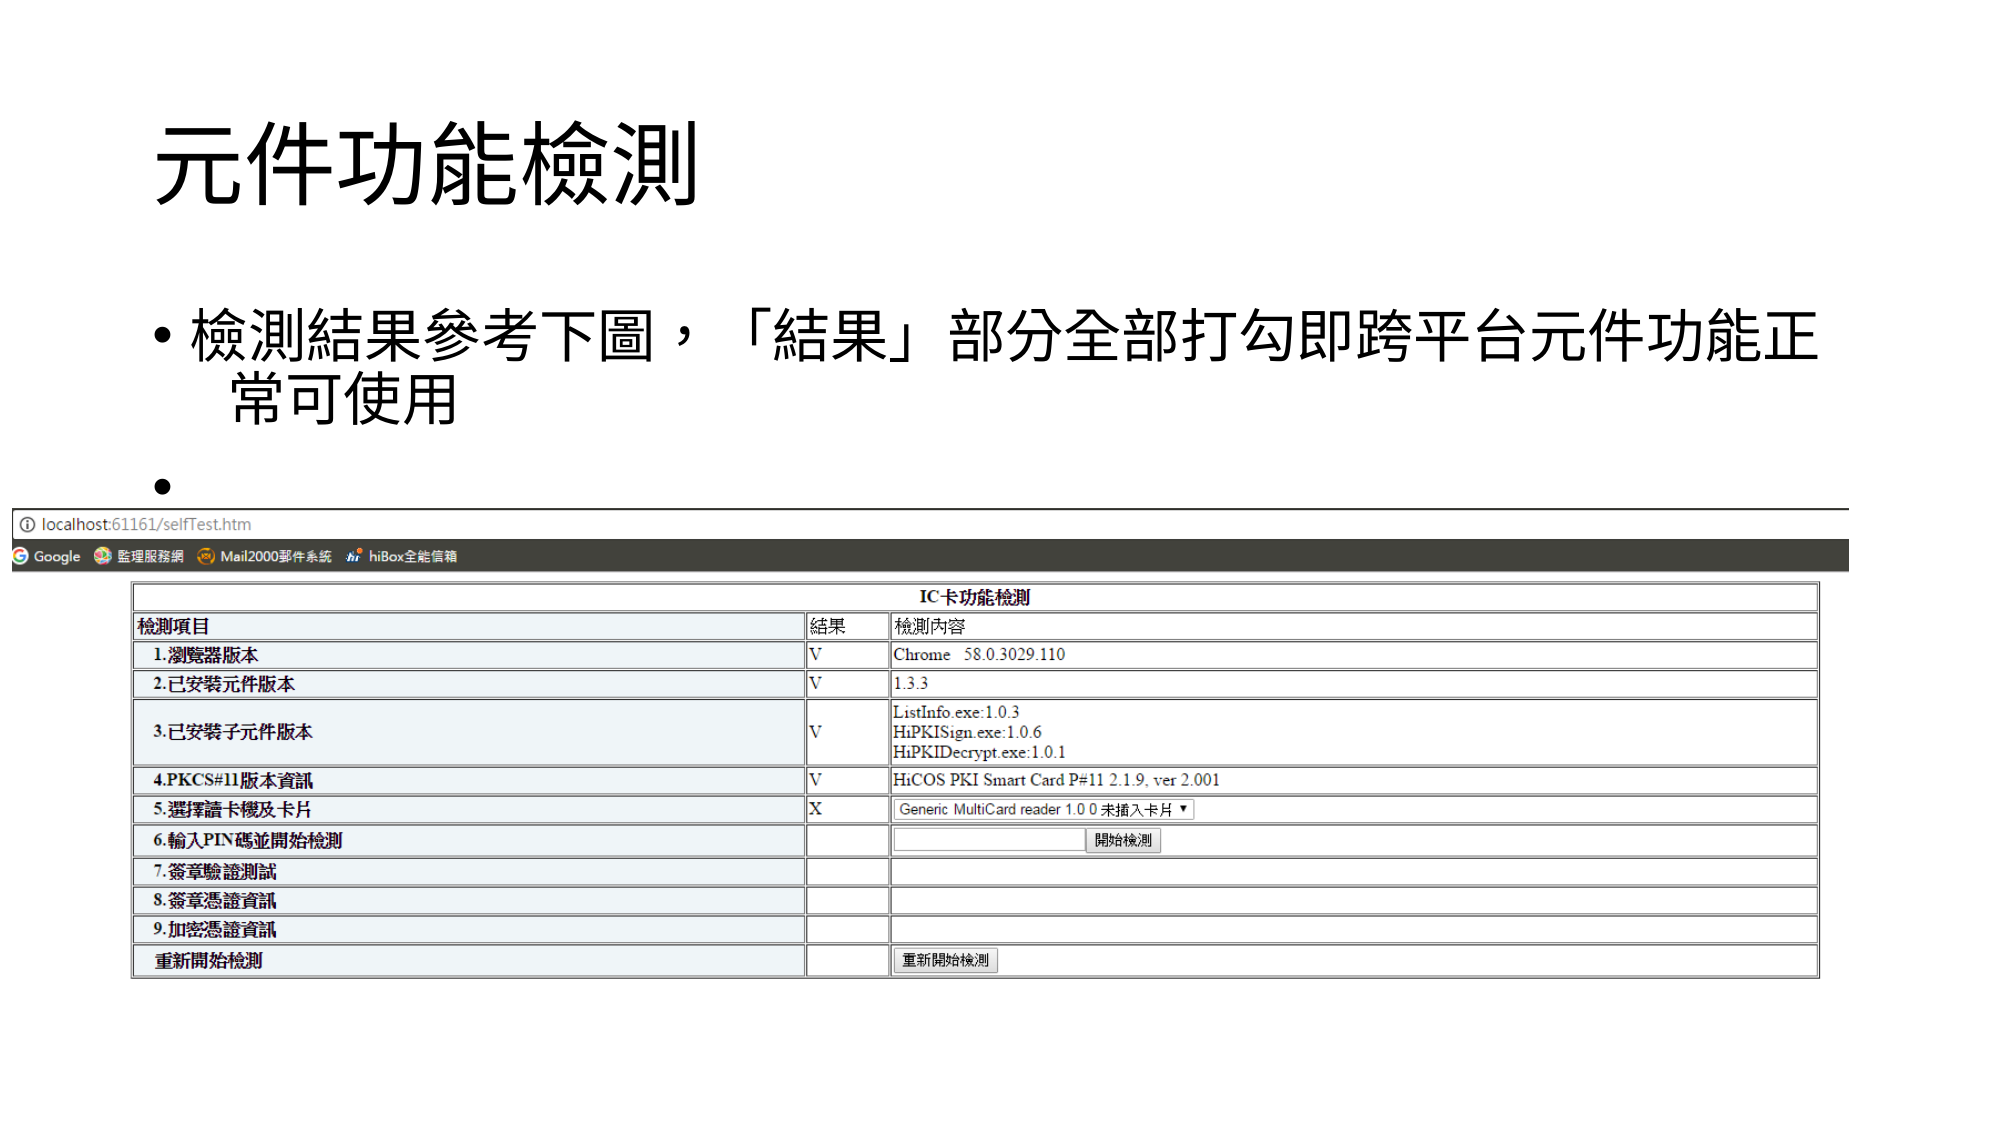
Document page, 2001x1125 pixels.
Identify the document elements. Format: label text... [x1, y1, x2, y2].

picture [12, 508, 1849, 1001]
list 檢測結果參考下圖，「結果」部分全部打勾即跨平台元件功能正常可使用 [137, 299, 1863, 1014]
title 元件功能檢測 [137, 59, 1863, 278]
